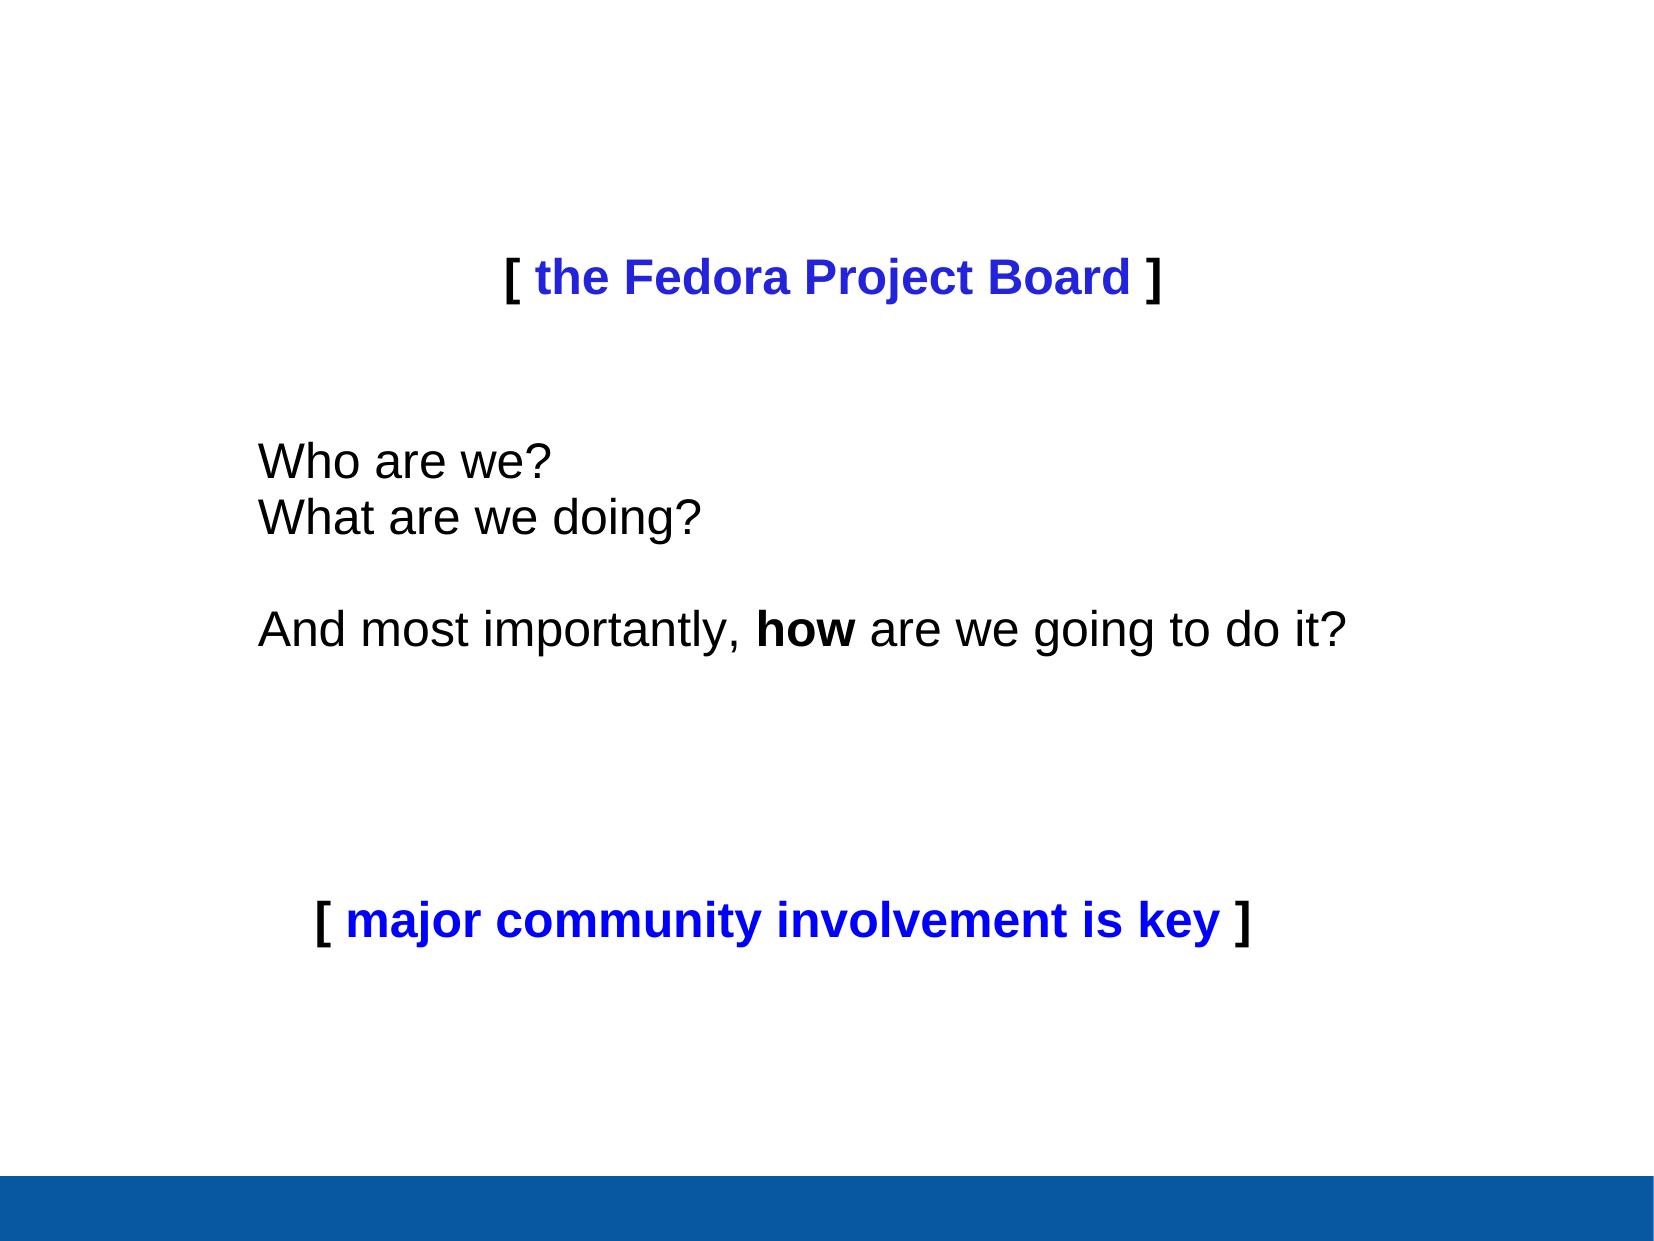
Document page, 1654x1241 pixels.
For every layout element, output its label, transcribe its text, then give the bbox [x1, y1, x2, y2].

text_box [ the Fedora Project Board ] [503, 249, 1163, 326]
text_box [ major community involvement is key ] [314, 892, 1346, 969]
text_box Who are we? What are we doing? And most importantly, how are we going to do it? [257, 433, 1470, 772]
picture [0, 1176, 1654, 1241]
